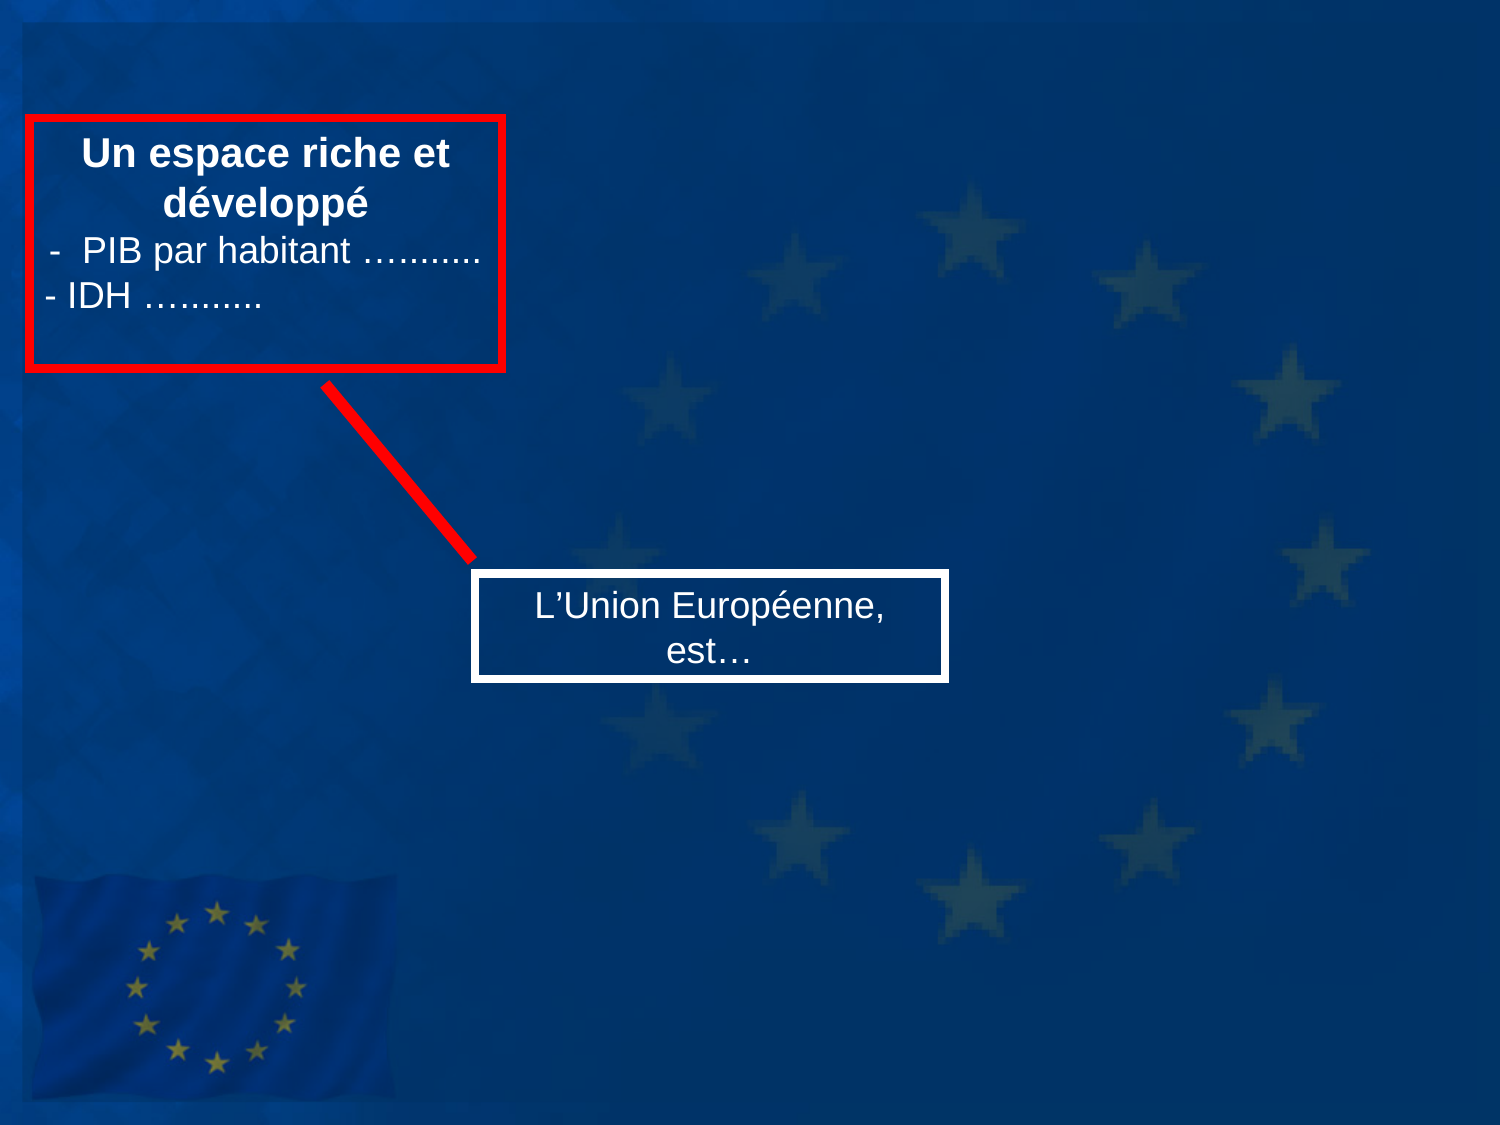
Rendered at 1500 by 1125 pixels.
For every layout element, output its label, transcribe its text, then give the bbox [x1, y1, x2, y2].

picture [0, 0, 1500, 1125]
text_box L’Union Européenne, est… [474, 573, 945, 680]
text_box Un espace riche et développé - PIB par habitant …........ - IDH …........ [29, 118, 503, 369]
